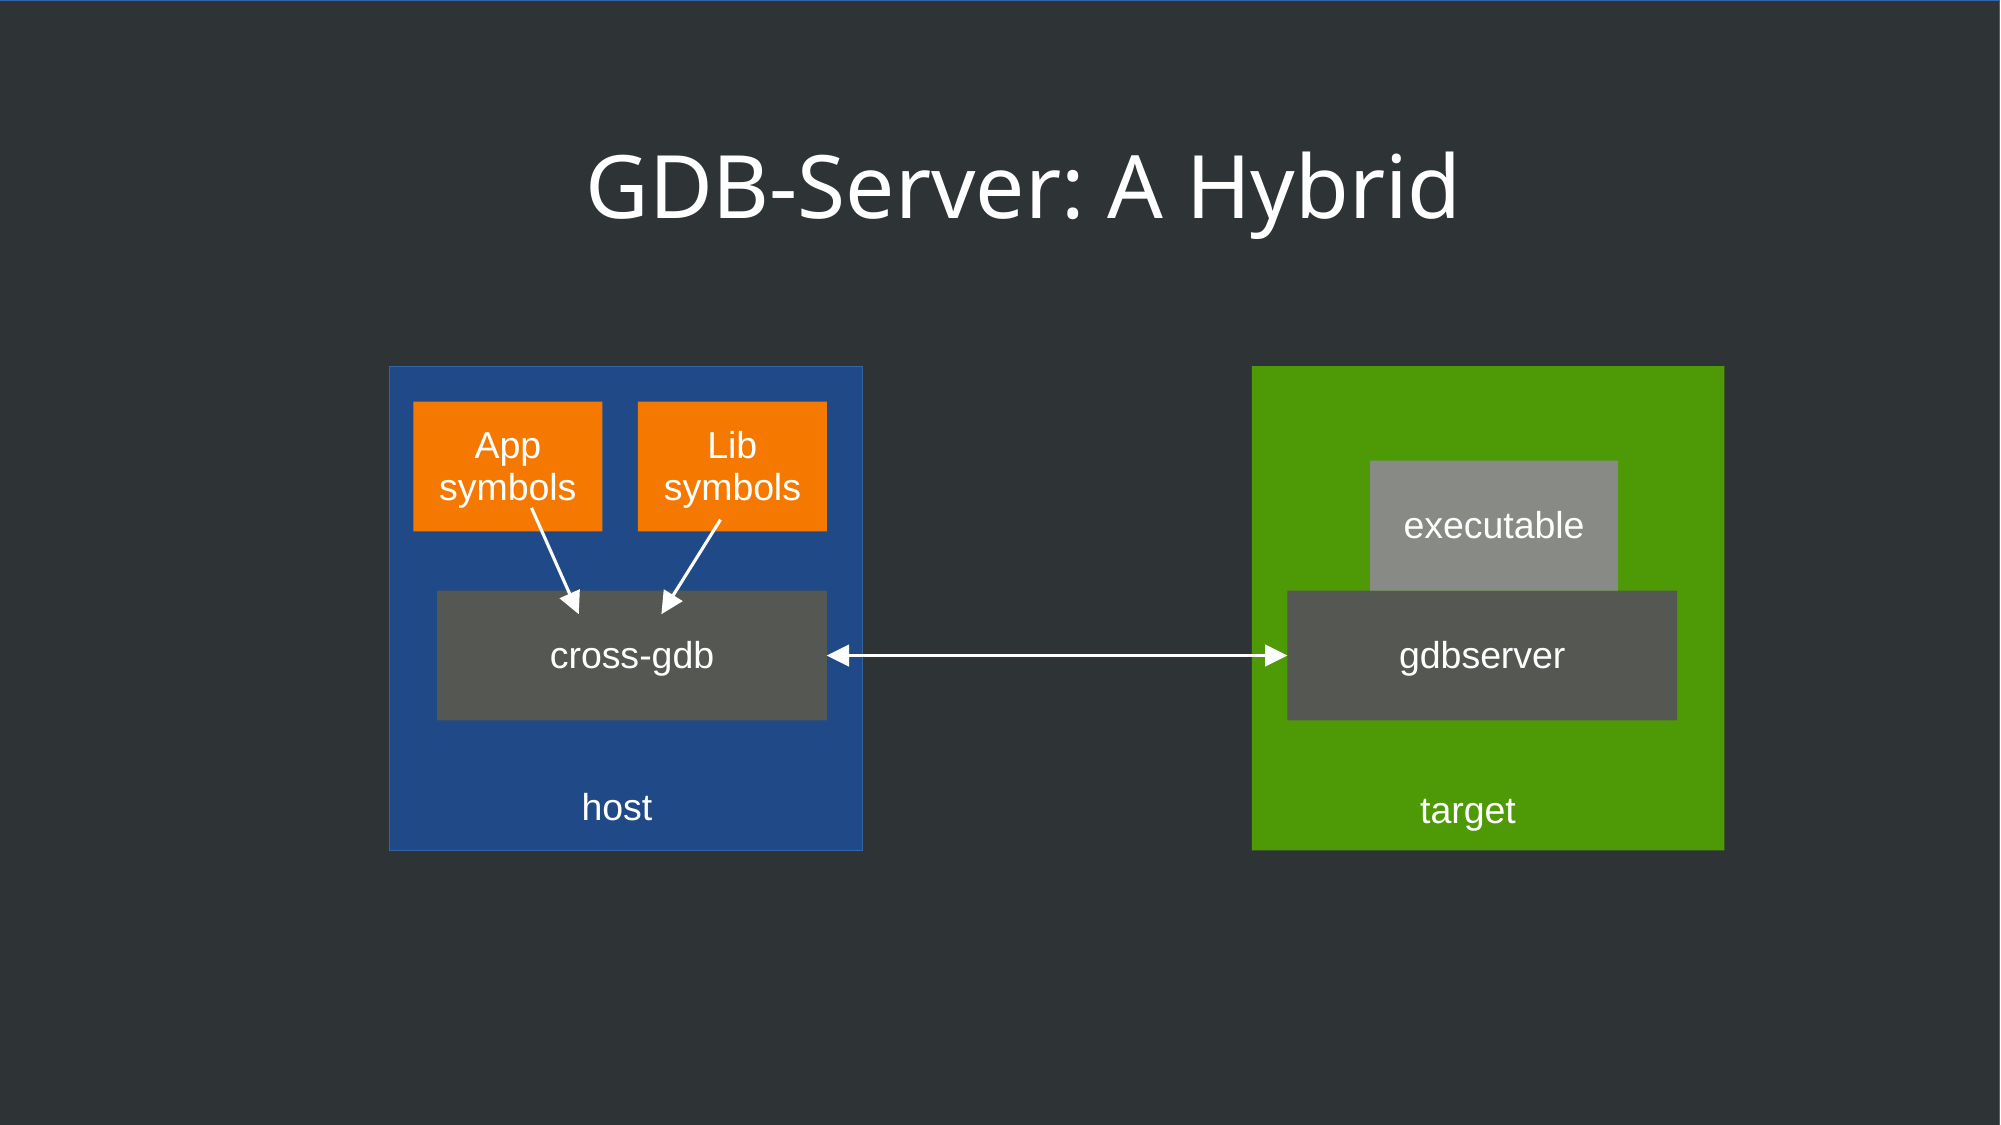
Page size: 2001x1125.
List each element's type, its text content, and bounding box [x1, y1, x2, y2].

text_box [0, 0, 2000, 1125]
text_box cross-gdb [437, 590, 827, 721]
text_box gdbserver [1287, 590, 1678, 721]
text_box target [1405, 781, 1560, 839]
text_box executable [1370, 460, 1619, 591]
text_box Lib symbols [637, 401, 827, 532]
title GDB-Server: A Hybrid [177, 129, 1871, 237]
text_box host [566, 779, 721, 837]
text_box App symbols [413, 401, 603, 532]
